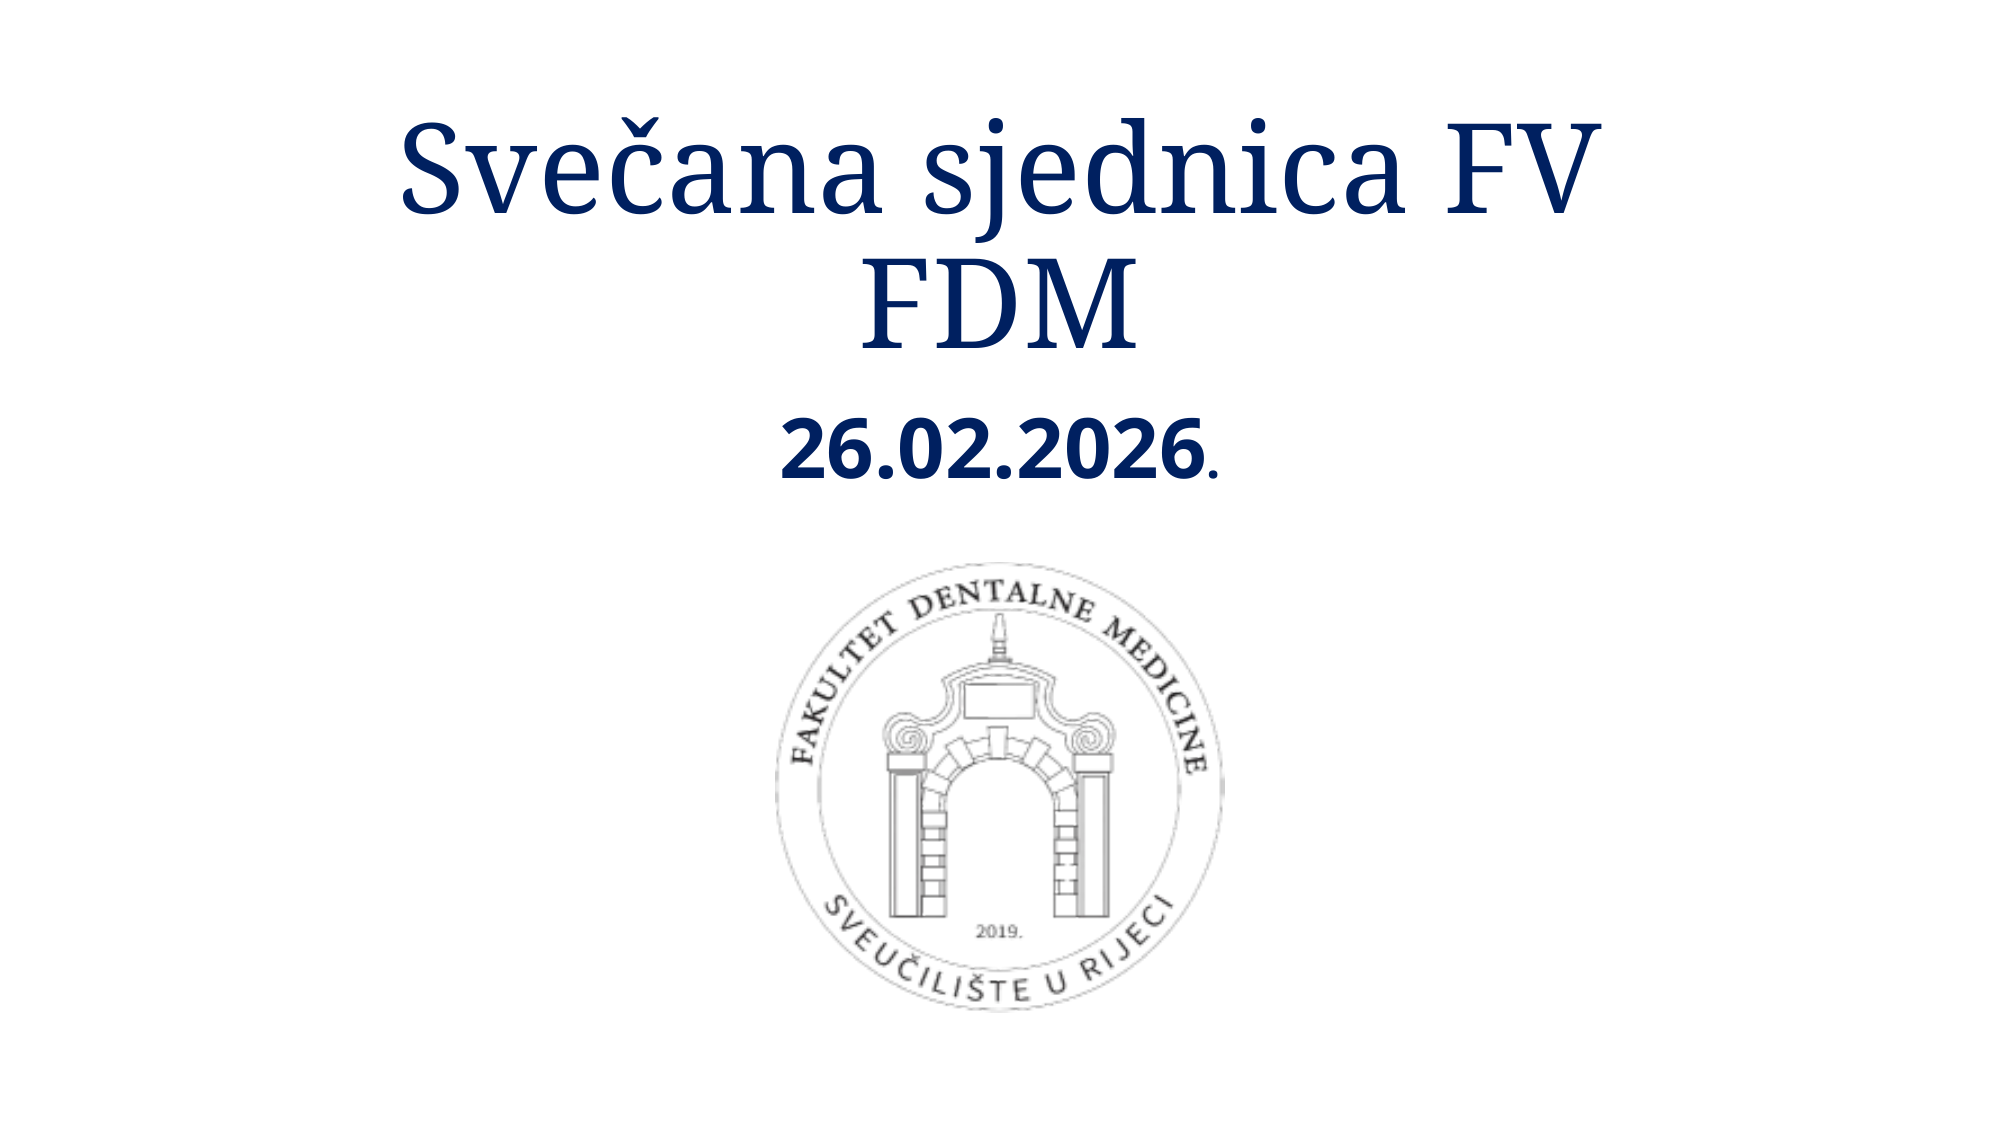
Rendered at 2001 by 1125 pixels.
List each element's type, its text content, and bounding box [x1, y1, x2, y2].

title Svečana sjednica FV FDM [249, 0, 1750, 383]
picture [775, 562, 1225, 1013]
subtitle 26.02.2026. [249, 399, 1750, 671]
